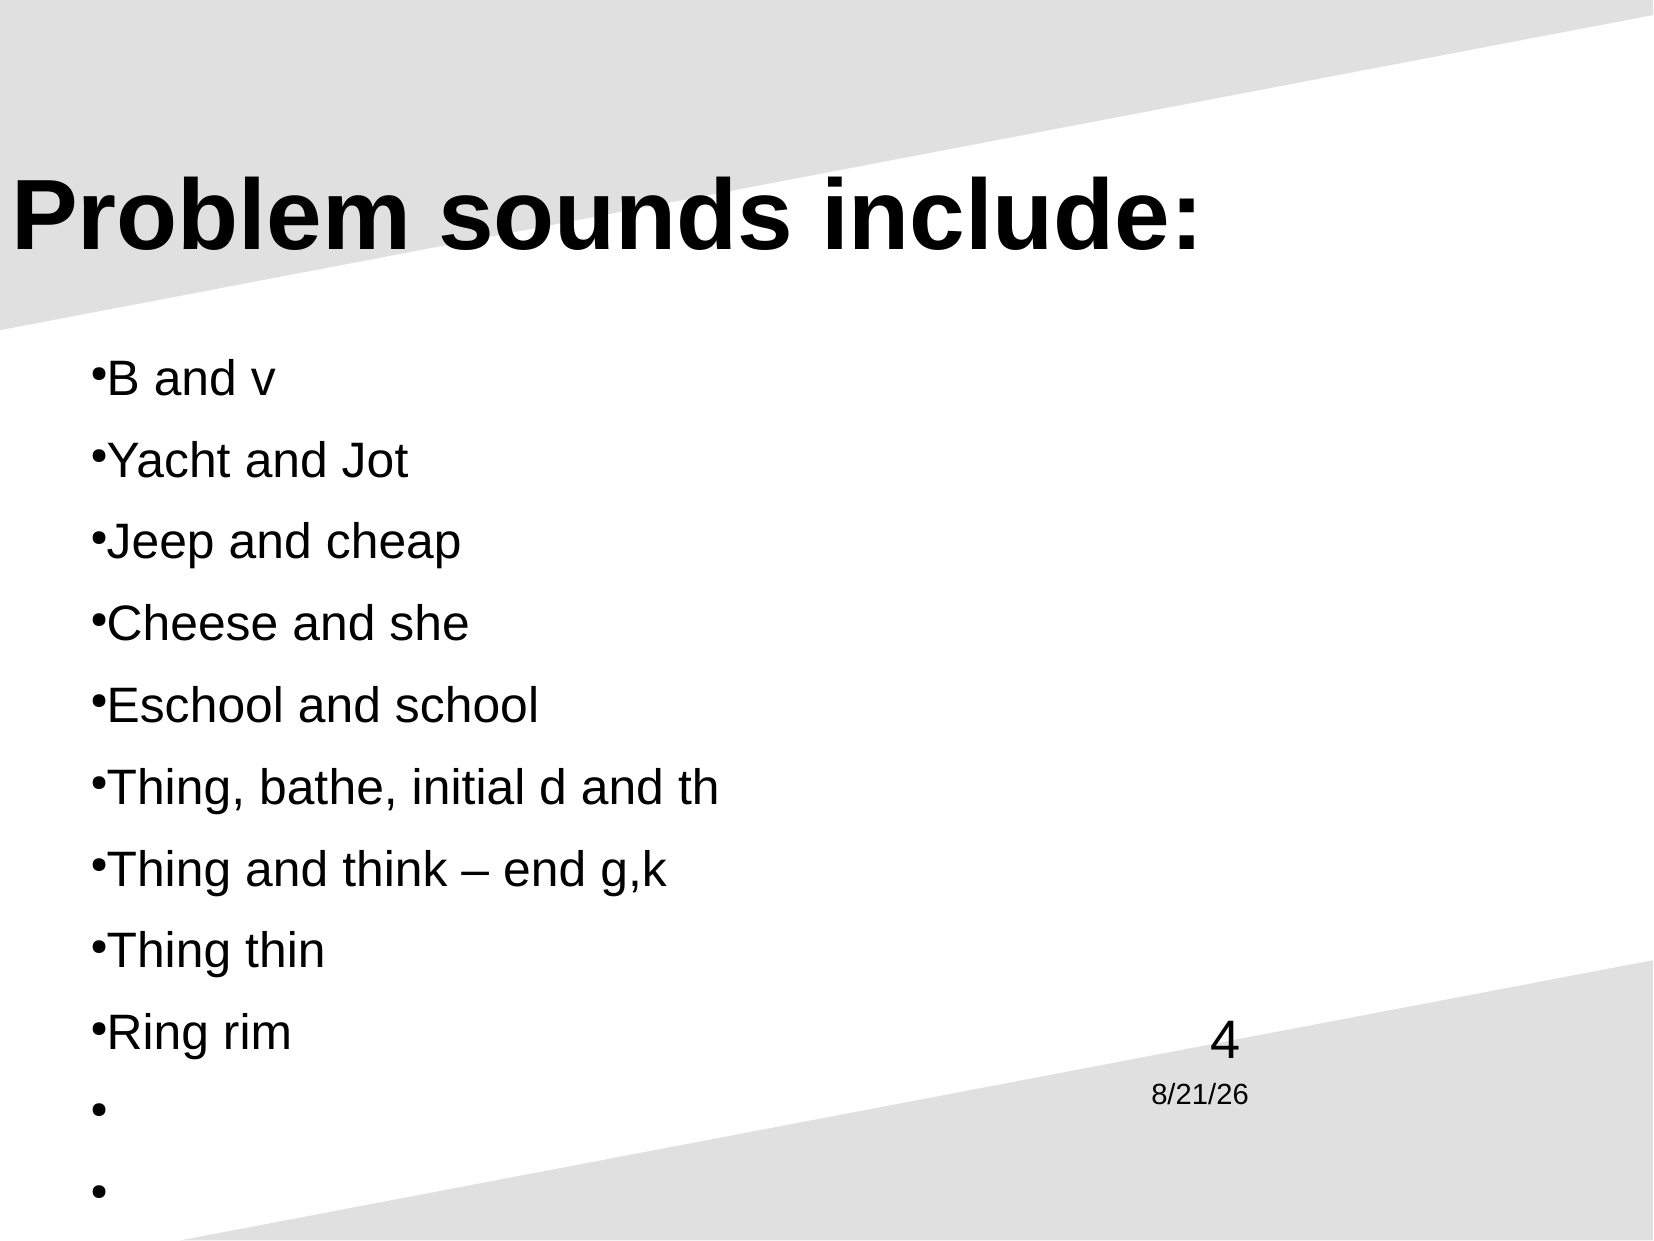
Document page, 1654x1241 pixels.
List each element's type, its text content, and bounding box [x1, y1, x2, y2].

list B and v Yacht and Jot Jeep and cheap Cheese and she Eschool and school Thing, bathe, initial d and th Thing and think – end g,k Thing thin Ring rim [90, 345, 1546, 1066]
text_box [1151, 1004, 1624, 1161]
title Problem sounds include: [11, 105, 1499, 313]
